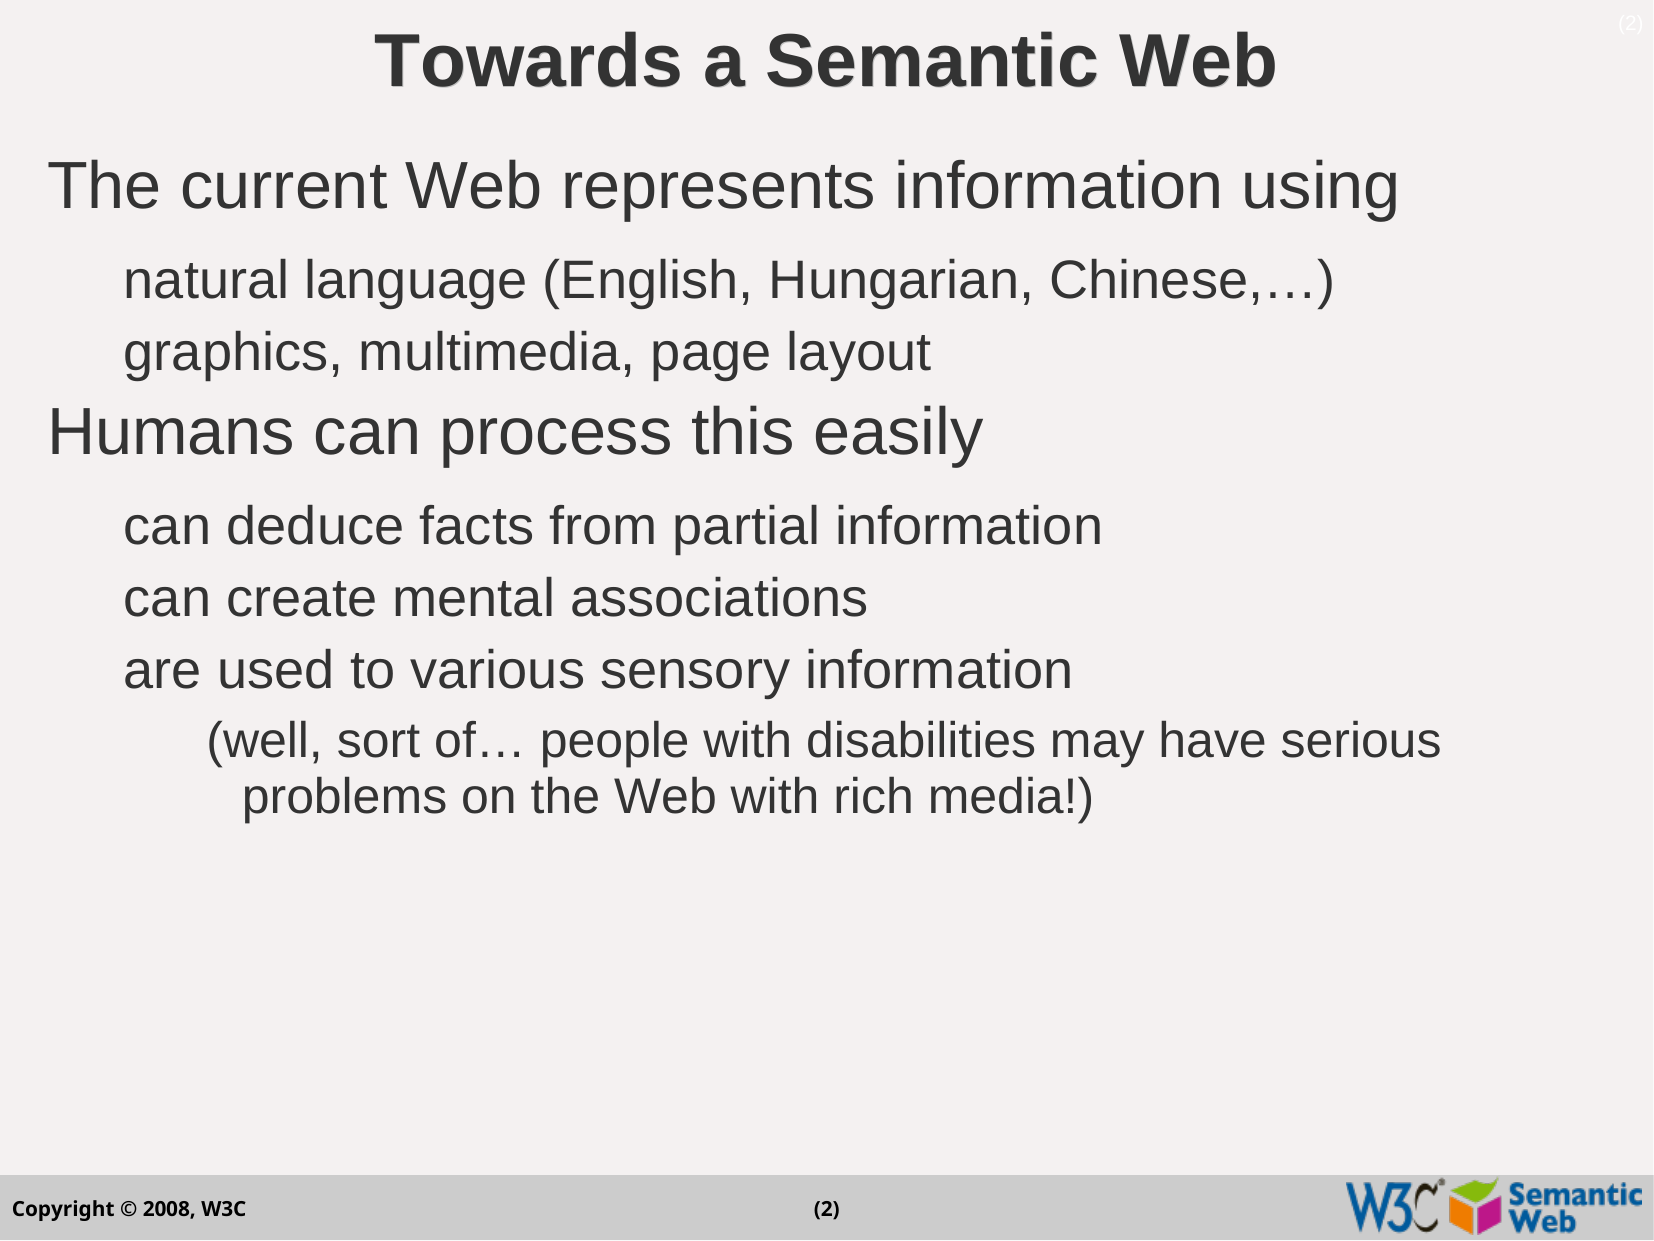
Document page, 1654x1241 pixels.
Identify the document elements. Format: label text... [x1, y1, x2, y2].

picture [1346, 1175, 1642, 1235]
title Towards a Semantic Web [0, 0, 1654, 119]
list The current Web represents information using natural language (English, Hungarian, Chinese,…) graphics, multimedia, page layout Humans can process this easily can deduce facts from partial information can create mental associations are used to various sensory information (well, sort of… people with disabilities may have serious problems on the Web with rich media!) [29, 147, 1624, 1134]
